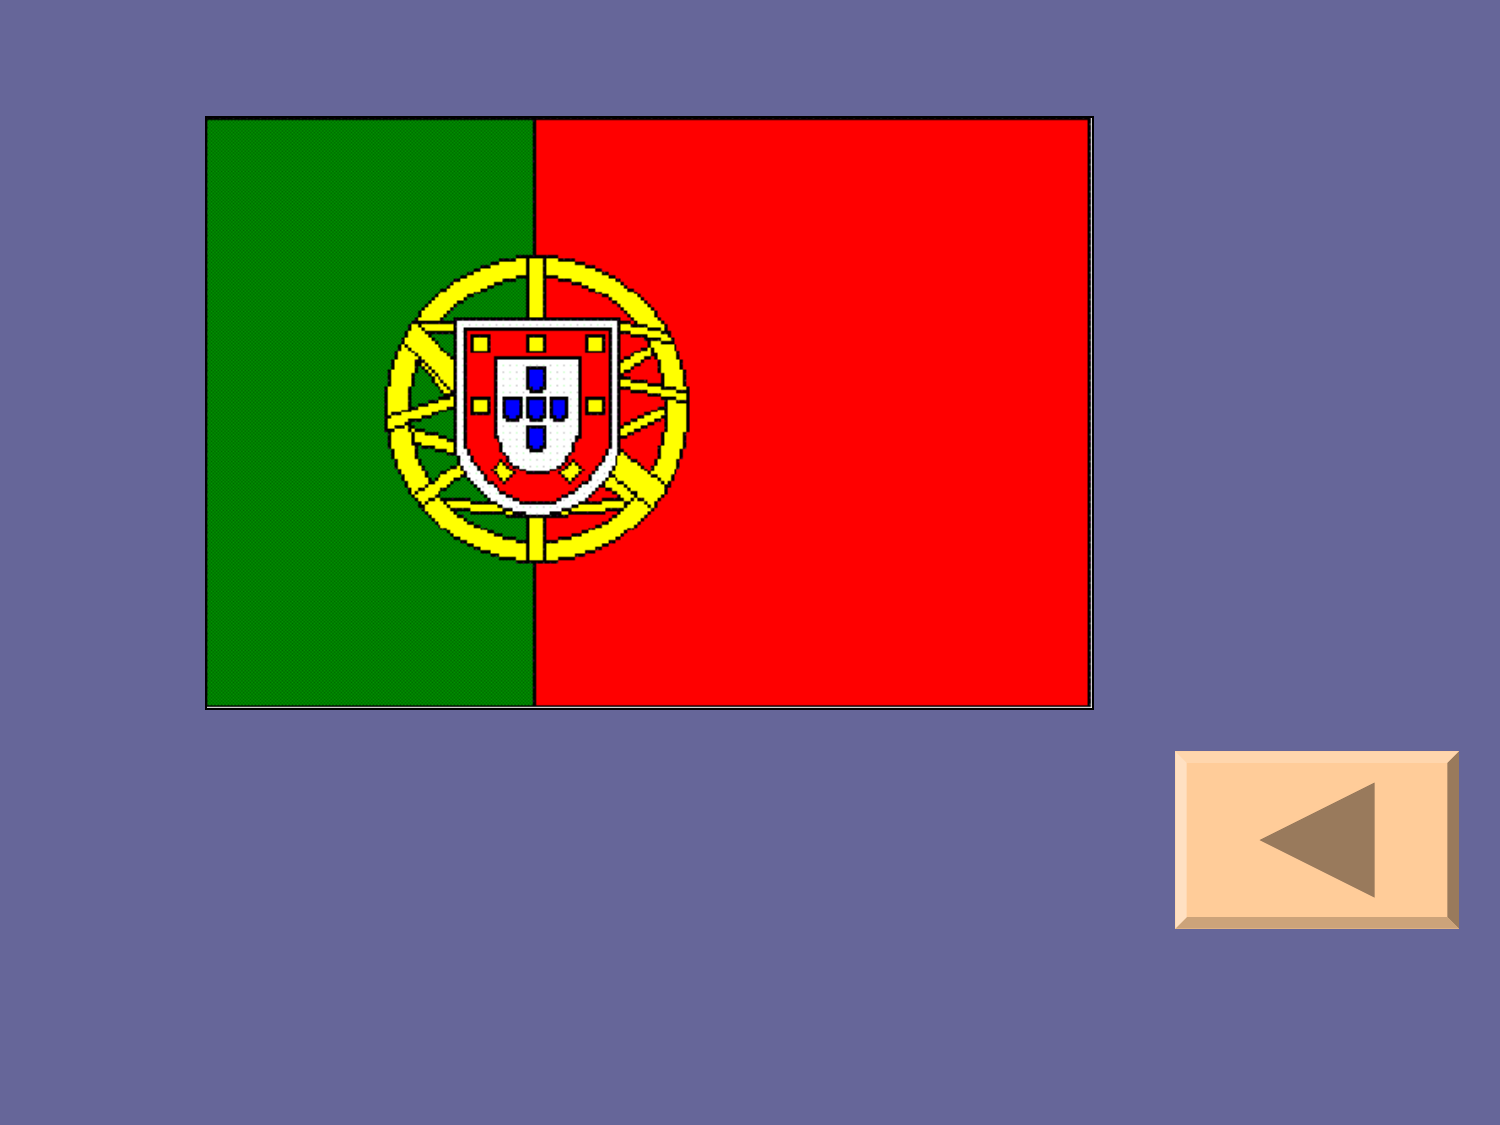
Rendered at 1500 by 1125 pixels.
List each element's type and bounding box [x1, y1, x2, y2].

text_box [1176, 751, 1459, 929]
picture [206, 117, 1093, 709]
